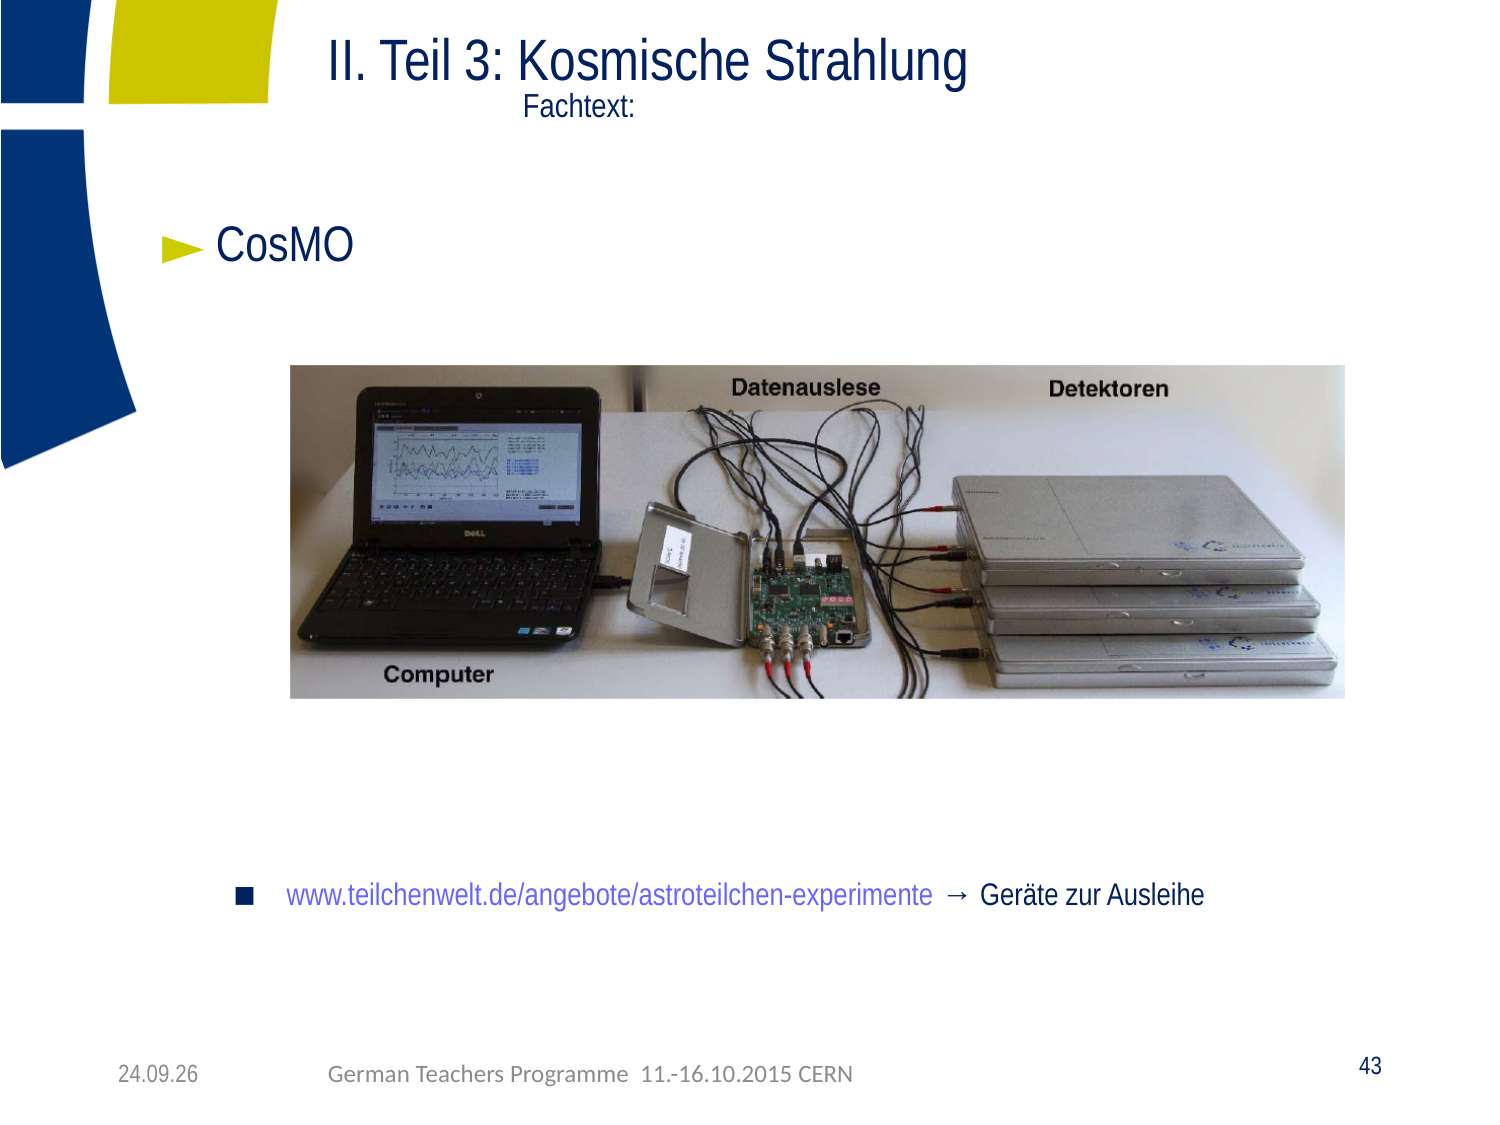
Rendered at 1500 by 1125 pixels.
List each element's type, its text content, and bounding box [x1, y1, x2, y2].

title Fachtext: [507, 47, 1371, 161]
picture [277, 354, 1355, 716]
list CosMO www.teilchenwelt.de/angebote/astroteilchen-experimente → Geräte zur Ausleihe [129, 125, 1367, 815]
picture [0, 0, 1500, 1125]
footer German Teachers Programme 11.-16.10.2015 CERN [312, 1042, 987, 1103]
title II. Teil 3: Kosmische Strahlung [312, 0, 1400, 114]
slide_number <Foliennummer> [1059, 1042, 1397, 1103]
slide_number 14.10.15 [103, 1042, 290, 1103]
